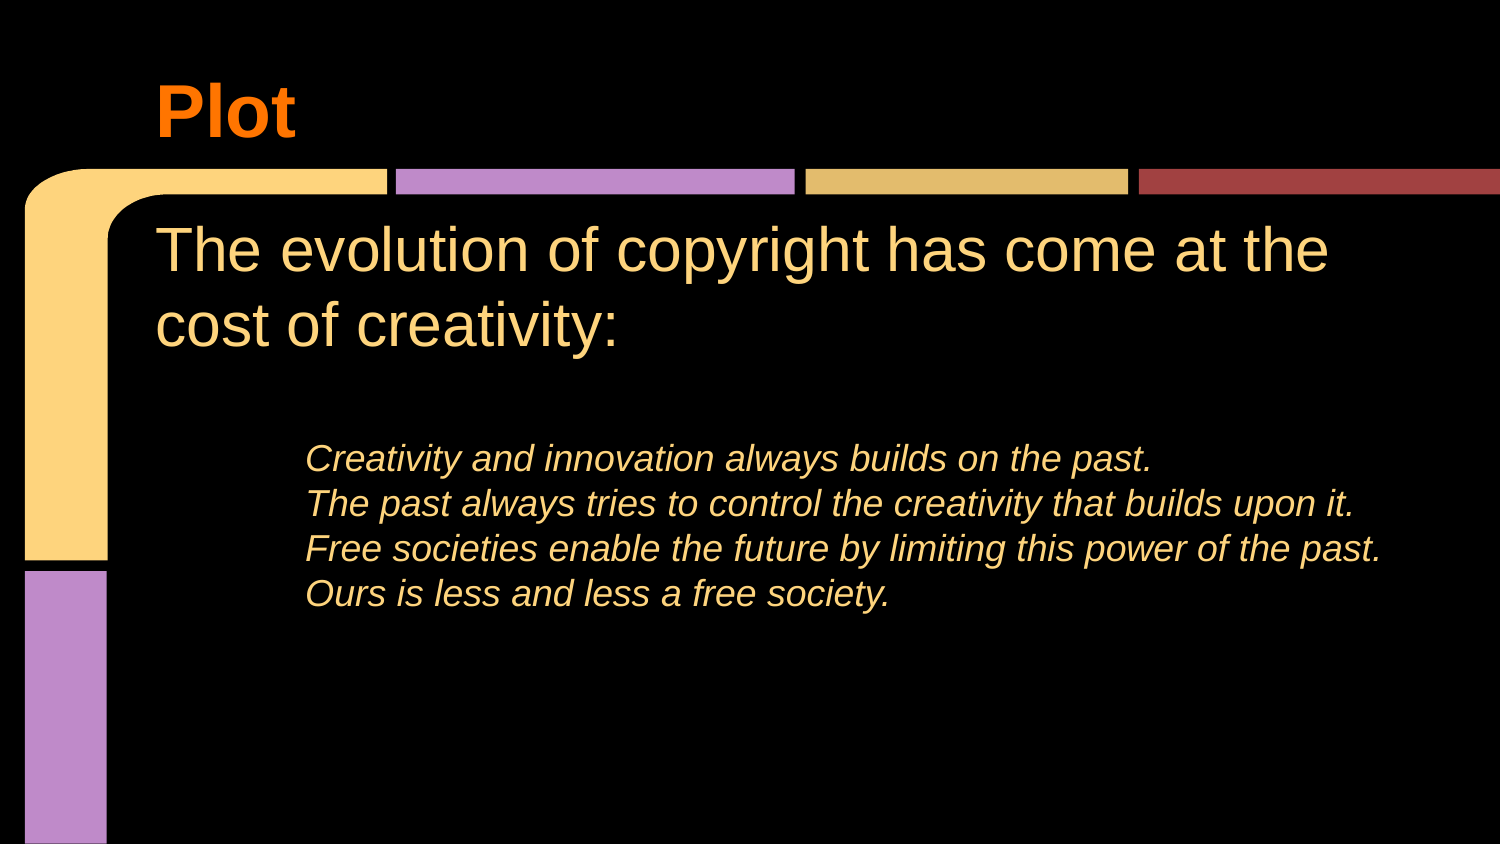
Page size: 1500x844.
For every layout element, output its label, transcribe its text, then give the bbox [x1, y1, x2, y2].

list The evolution of copyright has come at the cost of creativity: Creativity and innovation always builds on the past. The past always tries to control the creativity that builds upon it. Free societies enable the future by limiting this power of the past. Ours is less and less a free society. [140, 194, 1425, 808]
title Plot [140, 26, 1425, 168]
